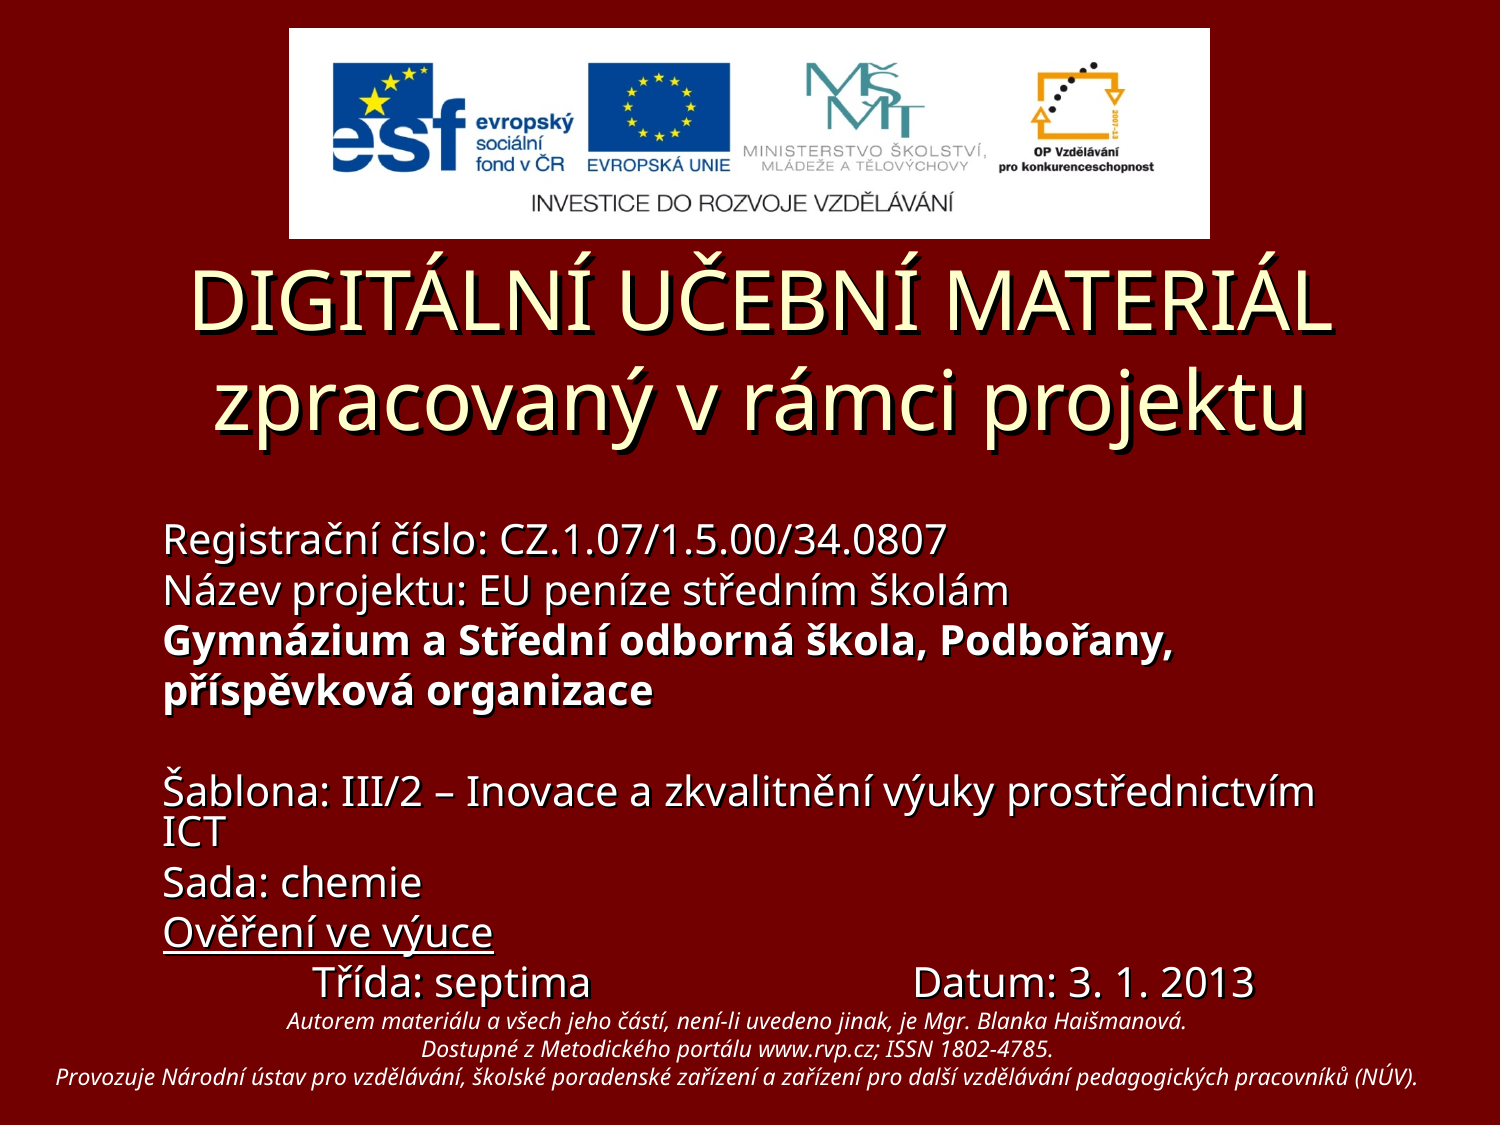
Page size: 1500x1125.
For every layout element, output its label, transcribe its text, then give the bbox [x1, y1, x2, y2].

picture [289, 28, 1210, 239]
title DIGITÁLNÍ UČEBNÍ MATERIÁL zpracovaný v rámci projektu [159, 239, 1364, 455]
text_box Registrační číslo: CZ.1.07/1.5.00/34.0807 Název projektu: EU peníze středním školám Gymnázium a Střední odborná škola, Podbořany, příspěvková organizace Šablona: III/2 – Inovace a zkvalitnění výuky prostřednictvím ICT Sada: chemie Ověření ve výuce Třída: septima Datum: 3. 1. 2013 [147, 515, 1376, 999]
text_box Autorem materiálu a všech jeho částí, není-li uvedeno jinak, je Mgr. Blanka Haišmanová. Dostupné z Metodického portálu www.rvp.cz; ISSN 1802-4785. Provozuje Národní ústav pro vzdělávání, školské poradenské zařízení a zařízení pro další vzdělávání pedagogických pracovníků (NÚV). [29, 999, 1447, 1098]
